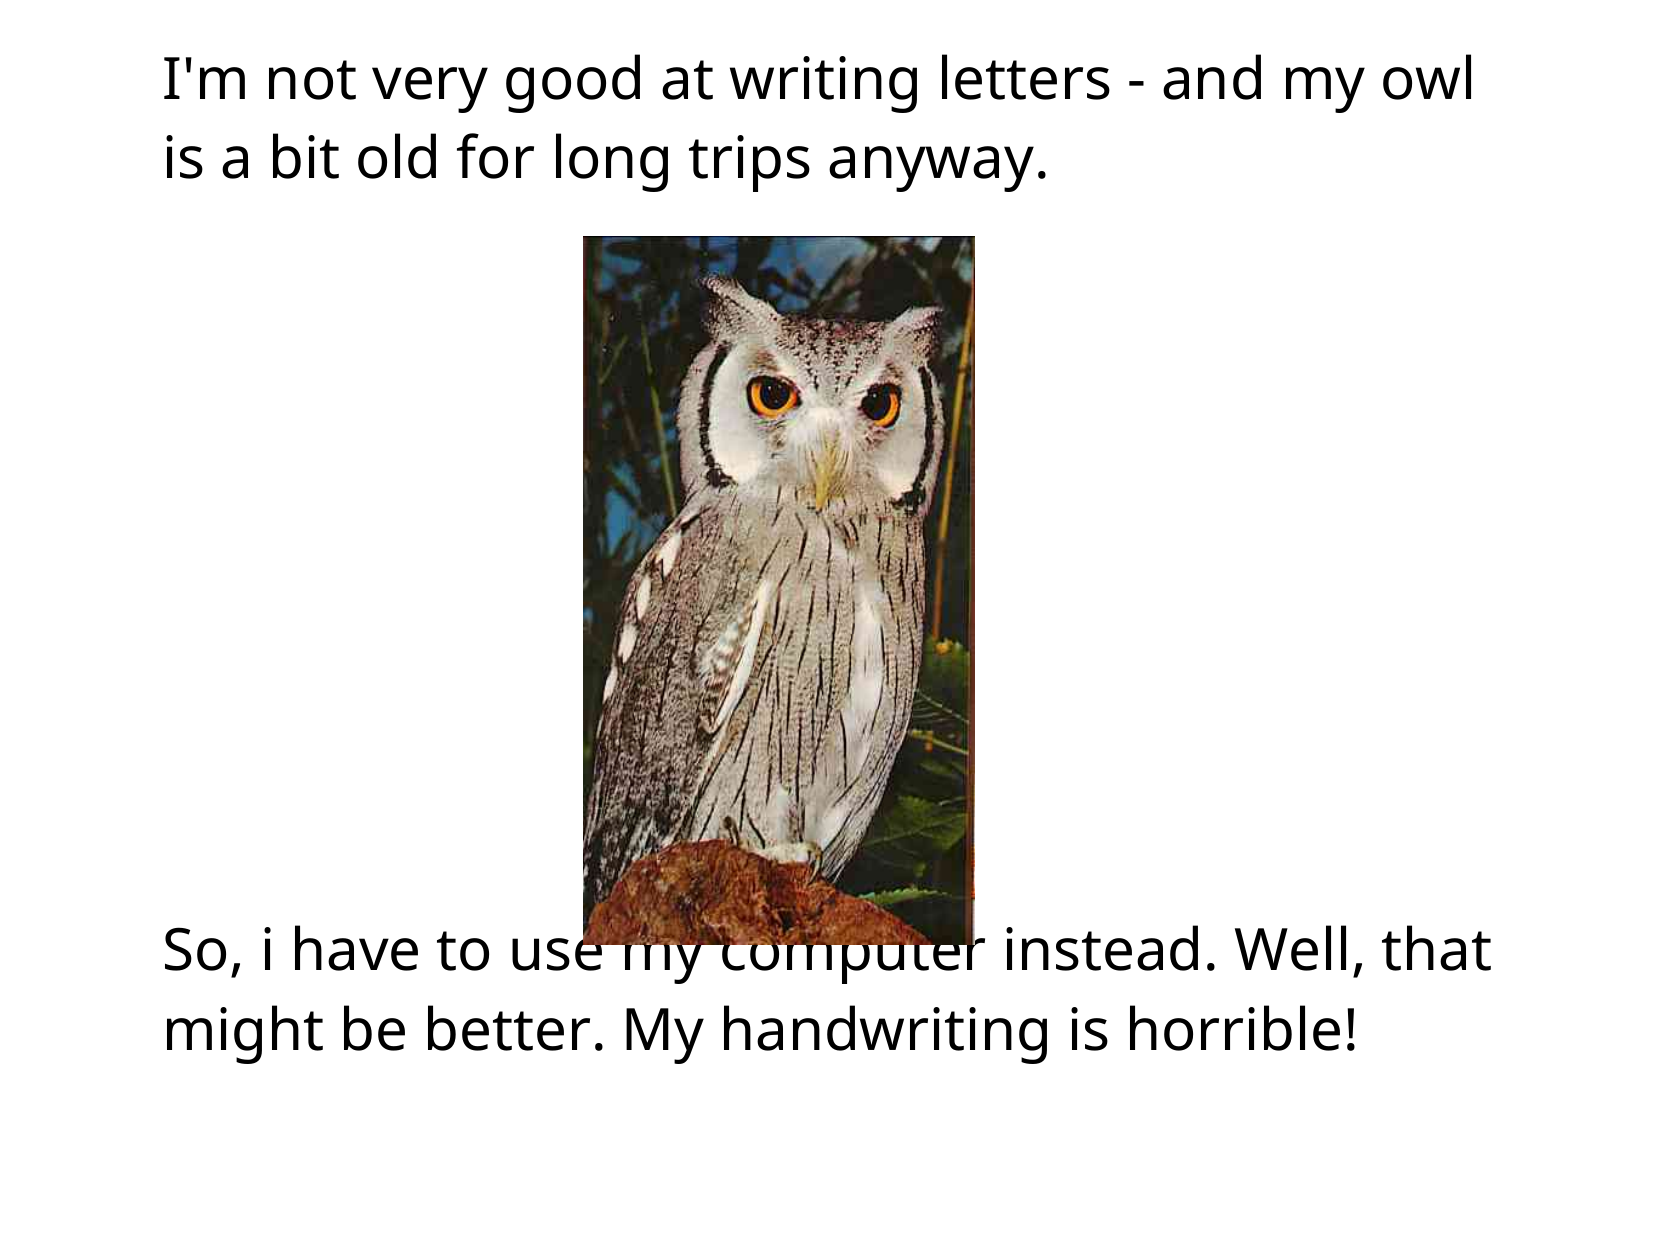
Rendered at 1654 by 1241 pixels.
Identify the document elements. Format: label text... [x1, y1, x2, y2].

text_box I'm not very good at writing letters - and my owl is a bit old for long trips anyway. So, i have to use my computer instead. Well, that might be better. My handwriting is horrible! [147, 29, 1501, 1160]
picture [583, 236, 975, 945]
